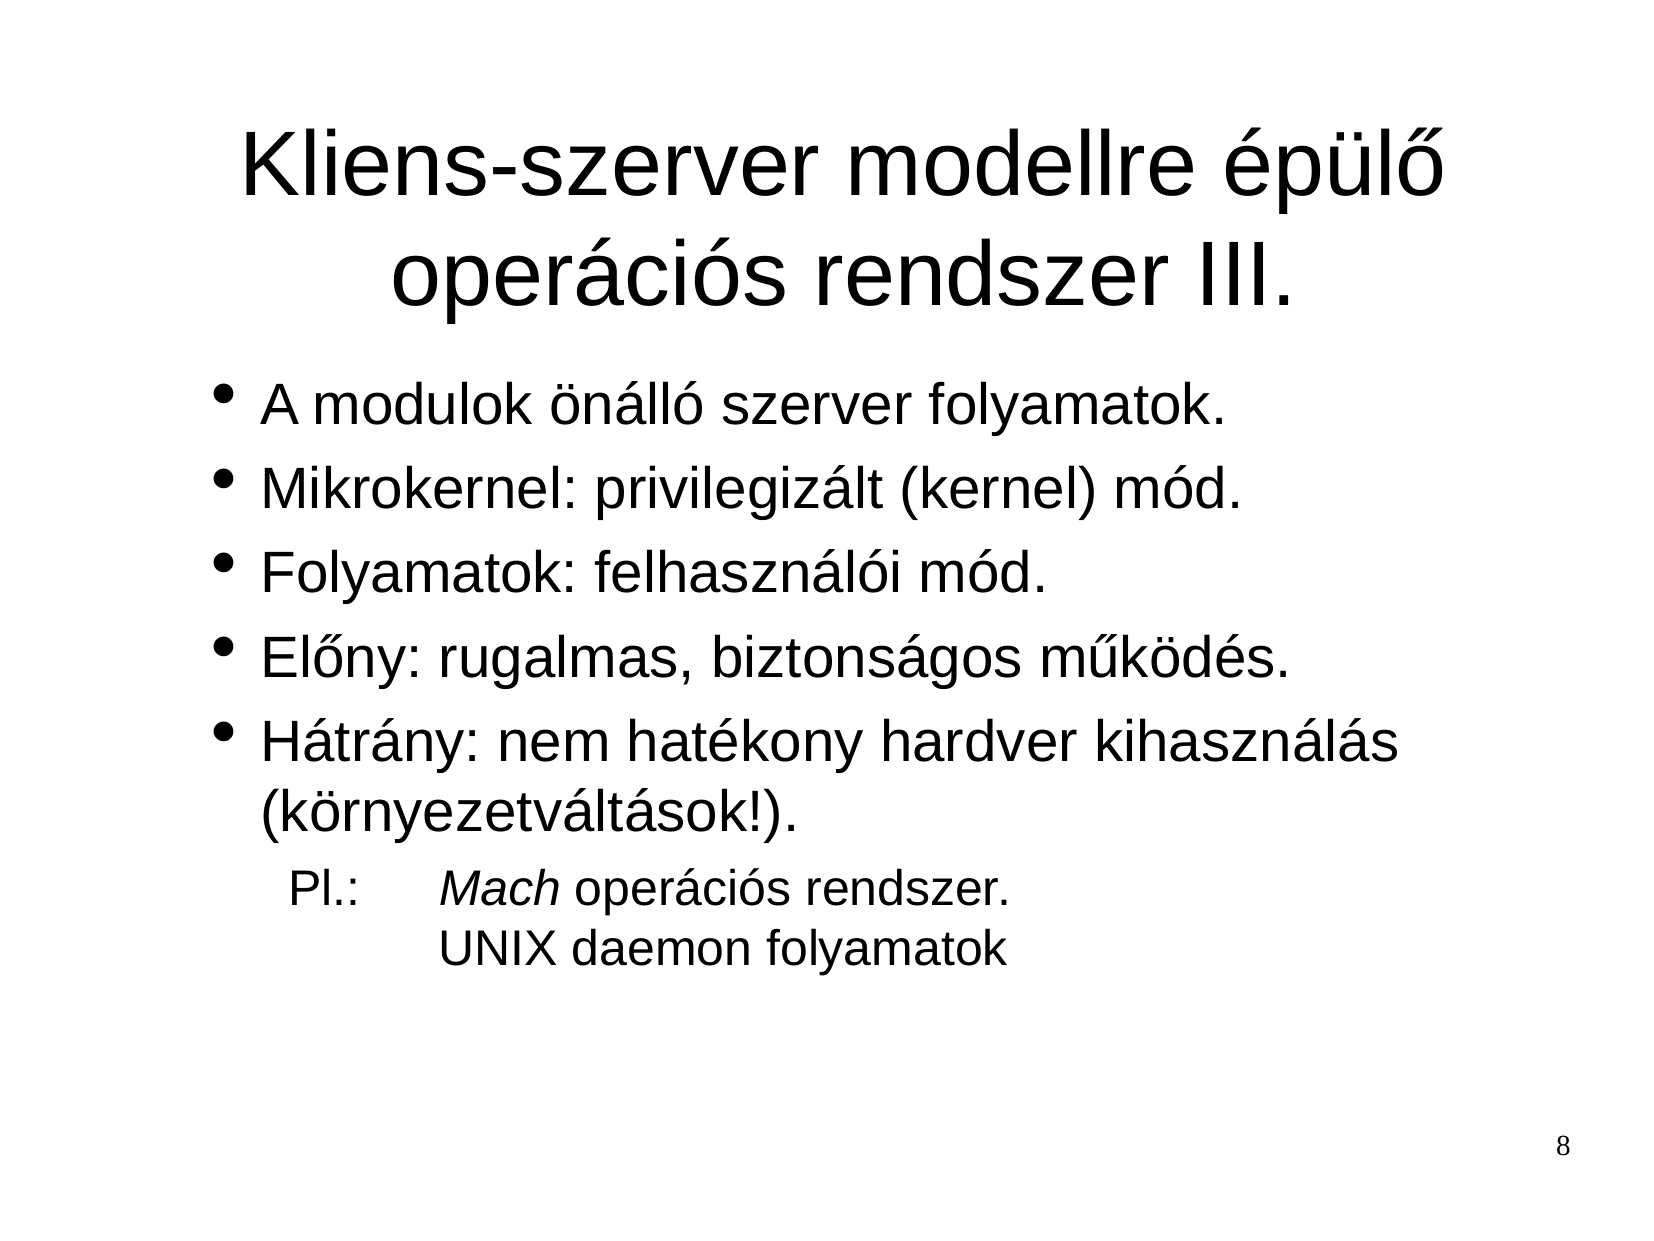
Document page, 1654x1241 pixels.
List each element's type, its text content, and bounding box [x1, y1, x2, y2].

title Kliens-szerver modellre épülő operációs rendszer III. [124, 110, 1530, 317]
list A modulok önálló szerver folyamatok. Mikrokernel: privilegizált (kernel) mód. Folyamatok: felhasználói mód. Előny: rugalmas, biztonságos működés. Hátrány: nem hatékony hardver kihasználás (környezetváltások!). Pl.: Mach operációs rendszer. UNIX daemon folyamatok [124, 358, 1530, 1103]
